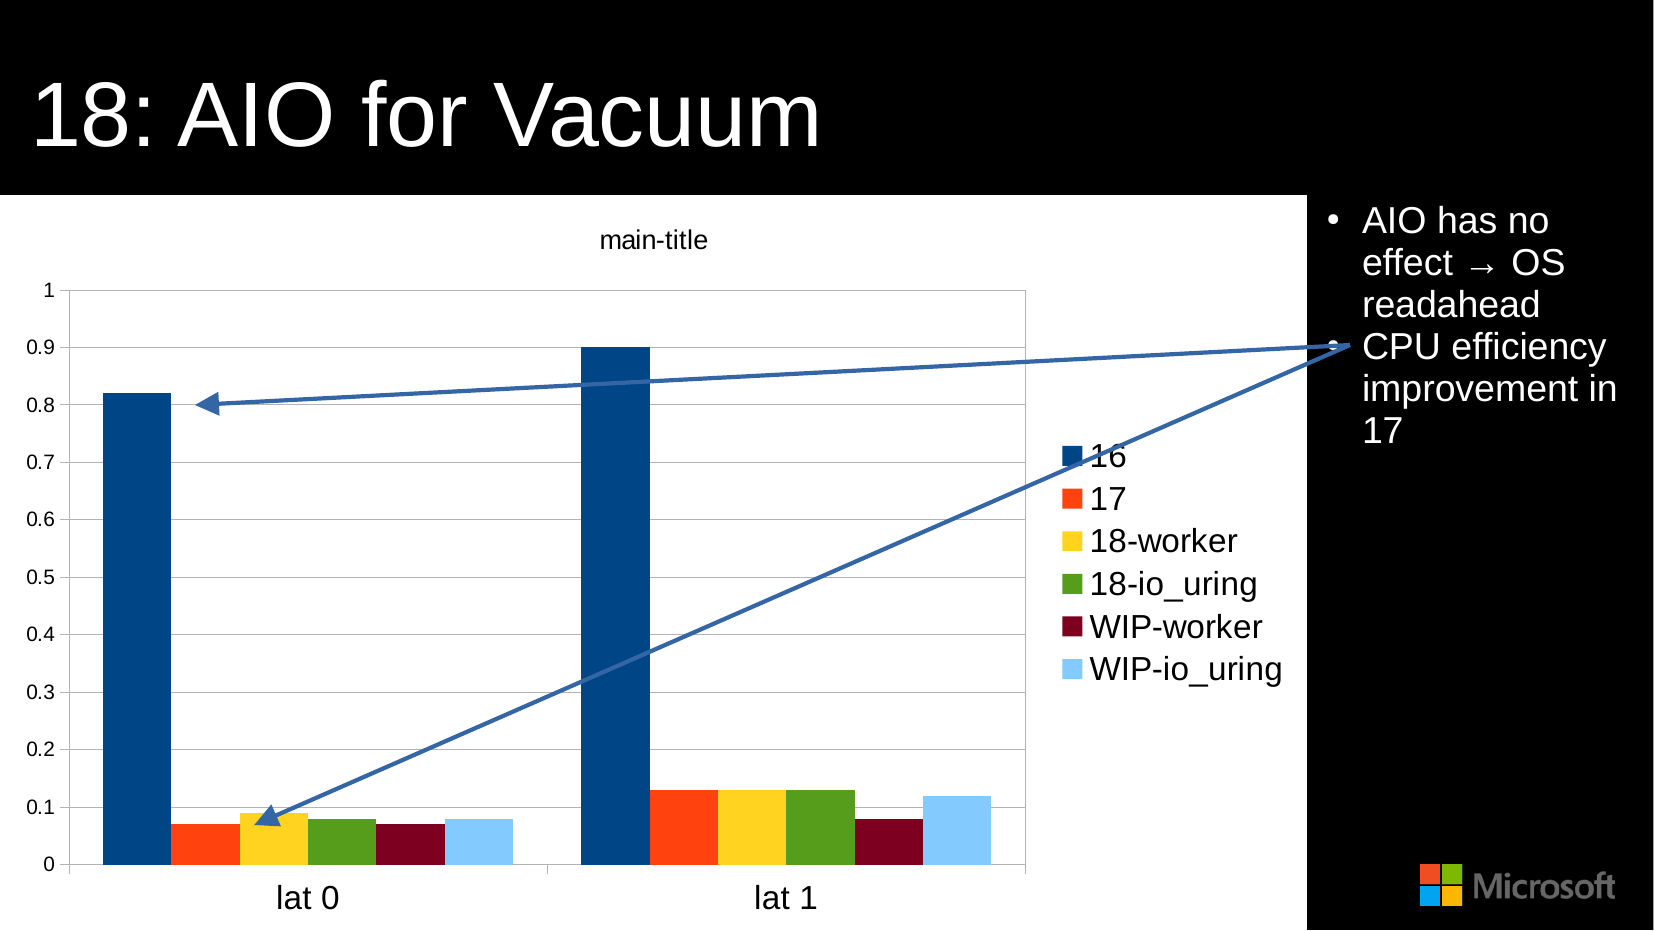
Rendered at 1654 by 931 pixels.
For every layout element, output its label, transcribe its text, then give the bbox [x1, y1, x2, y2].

text_box AIO has no effect → OS readahead CPU efficiency improvement in 17 [1311, 192, 1654, 931]
title 18: AIO for Vacuum [30, 37, 1621, 193]
chart [0, 195, 1307, 931]
